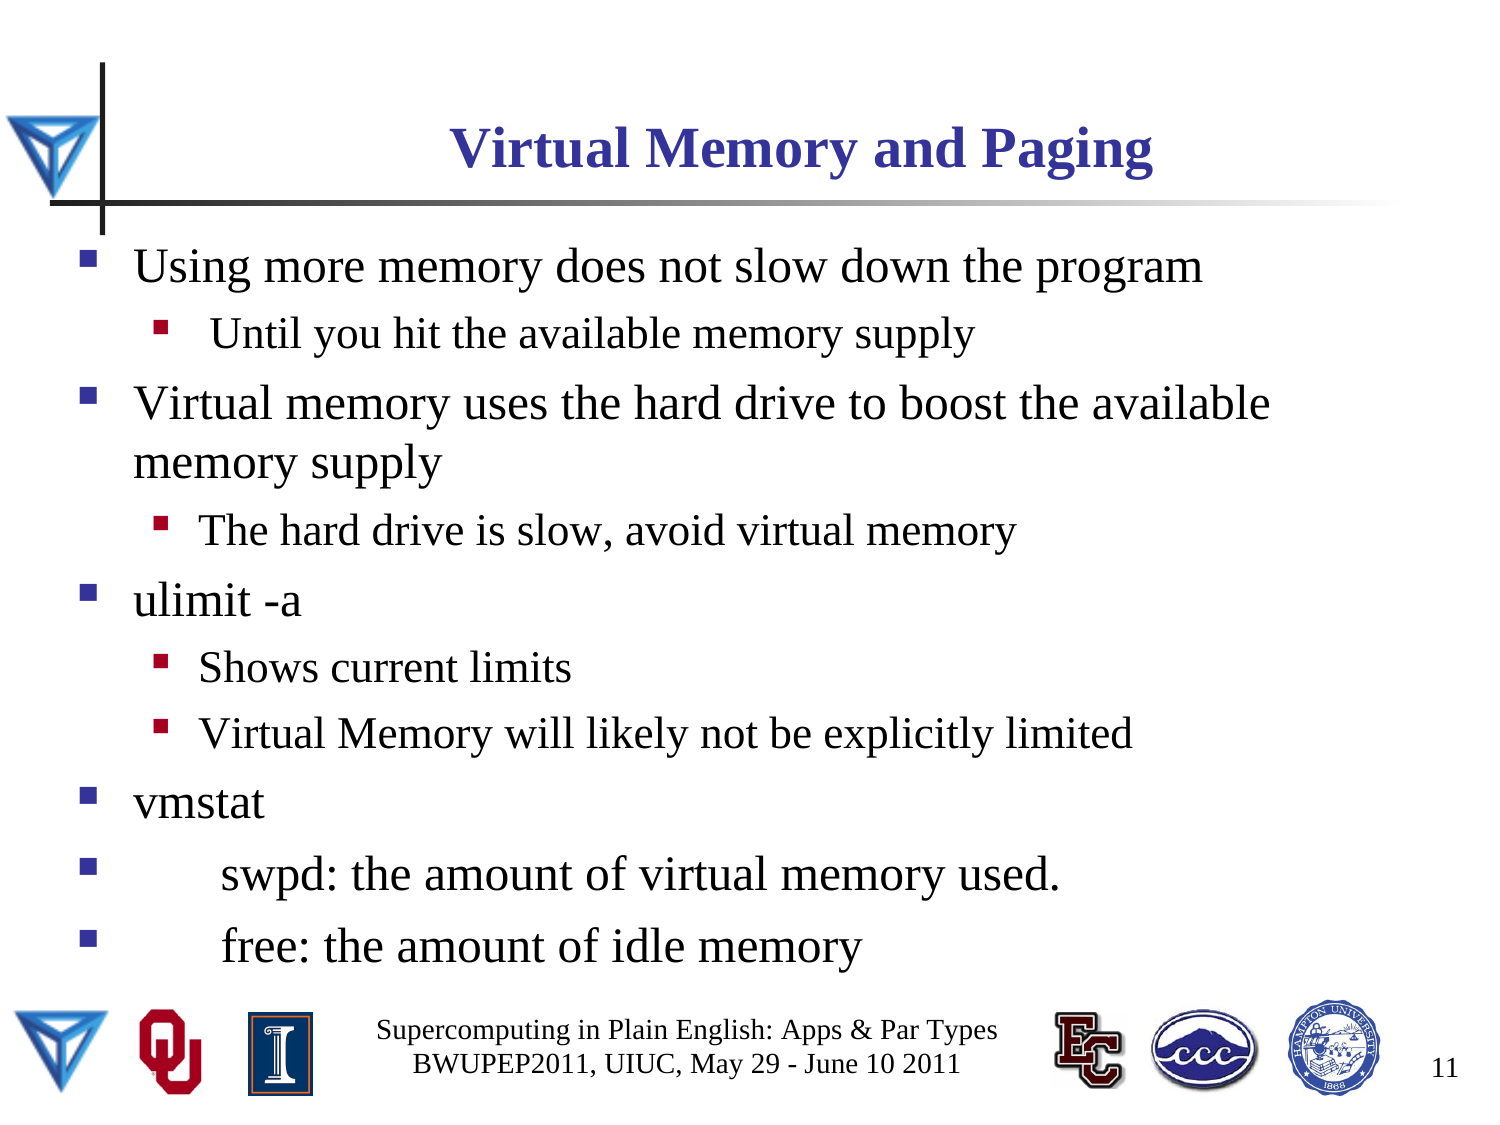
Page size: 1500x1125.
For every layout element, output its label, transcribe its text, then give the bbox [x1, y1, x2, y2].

list Using more memory does not slow down the program Until you hit the available memory supply Virtual memory uses the hard drive to boost the available memory supply The hard drive is slow, avoid virtual memory ulimit -a Shows current limits Virtual Memory will likely not be explicitly limited vmstat swpd: the amount of virtual memory used. free: the amount of idle memory [62, 224, 1438, 988]
picture [1142, 999, 1263, 1097]
picture [248, 1012, 313, 1096]
text_box Supercomputing in Plain English: Apps & Par Types BWUPEP2011, UIUC, May 29 - June 10 2011 [324, 1012, 1051, 1088]
picture [1287, 999, 1381, 1097]
picture [137, 1007, 203, 1097]
picture [1050, 1012, 1129, 1089]
title Virtual Memory and Paging [162, 74, 1441, 187]
text_box <number> [1400, 1024, 1476, 1091]
picture [8, 1007, 113, 1097]
picture [0, 112, 99, 203]
